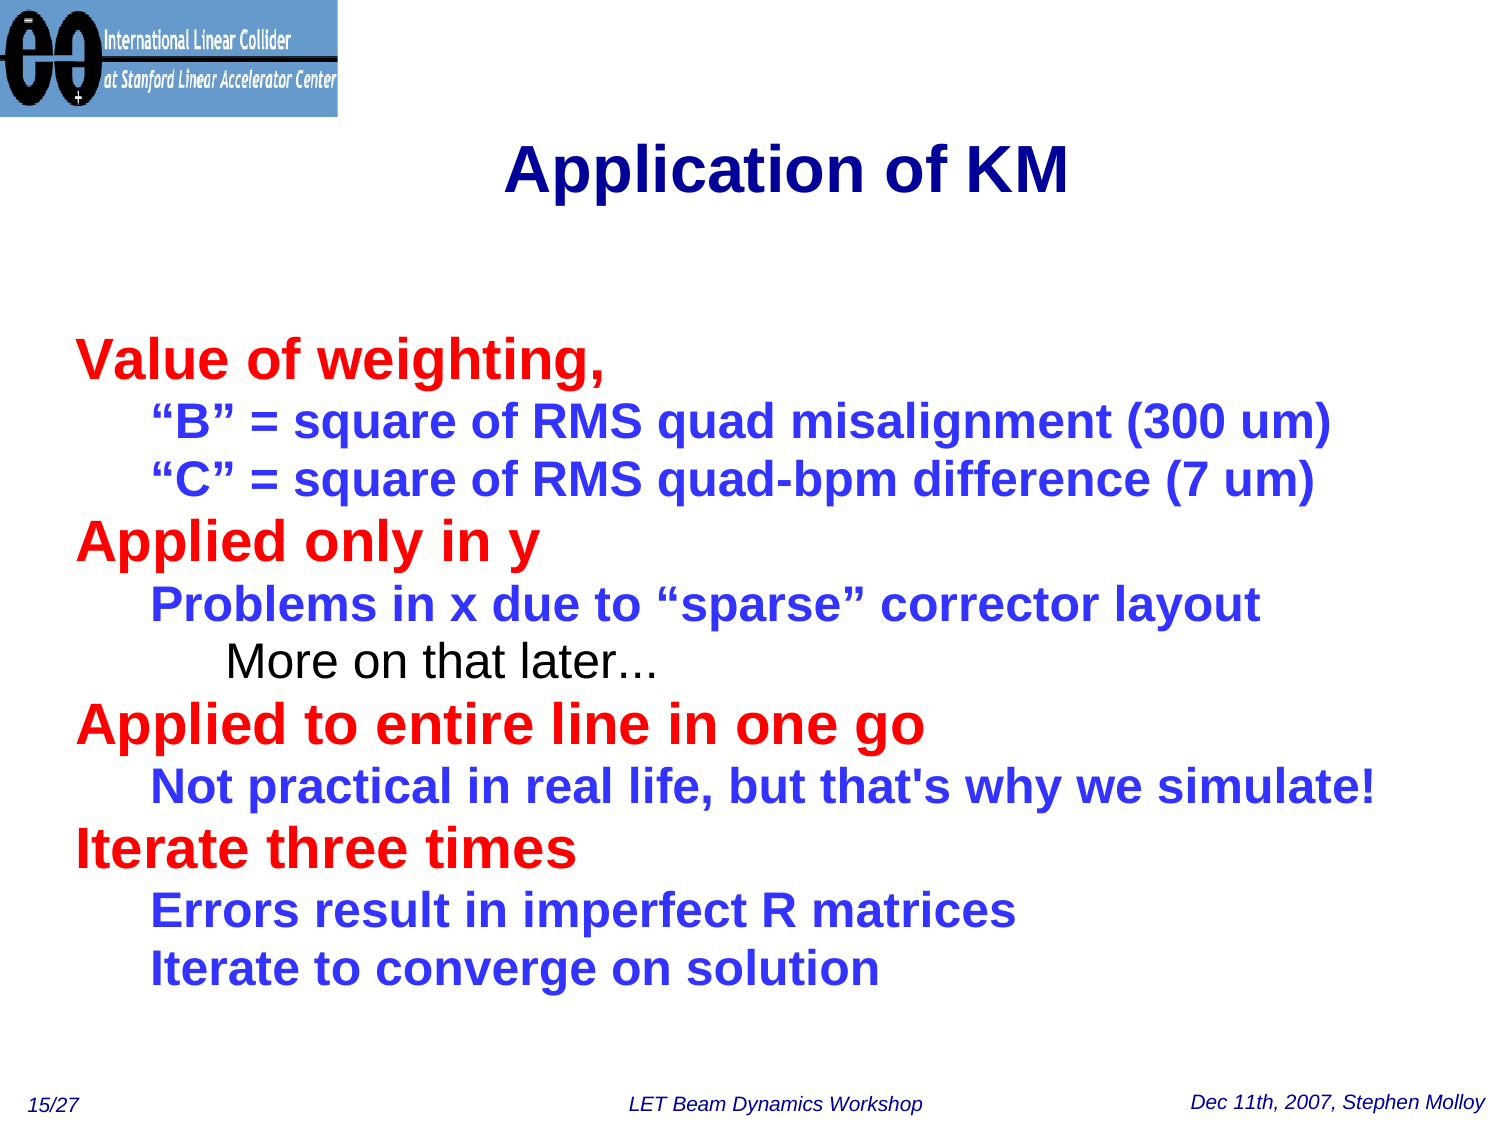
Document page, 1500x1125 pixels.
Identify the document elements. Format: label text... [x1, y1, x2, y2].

list Value of weighting, “B” = square of RMS quad misalignment (300 um) “C” = square of RMS quad-bpm difference (7 um) Applied only in y Problems in x due to “sparse” corrector layout More on that later... Applied to entire line in one go Not practical in real life, but that's why we simulate! Iterate three times Errors result in imperfect R matrices Iterate to converge on solution [75, 337, 1424, 1008]
picture [0, 0, 338, 117]
title Application of KM [337, 87, 1237, 263]
